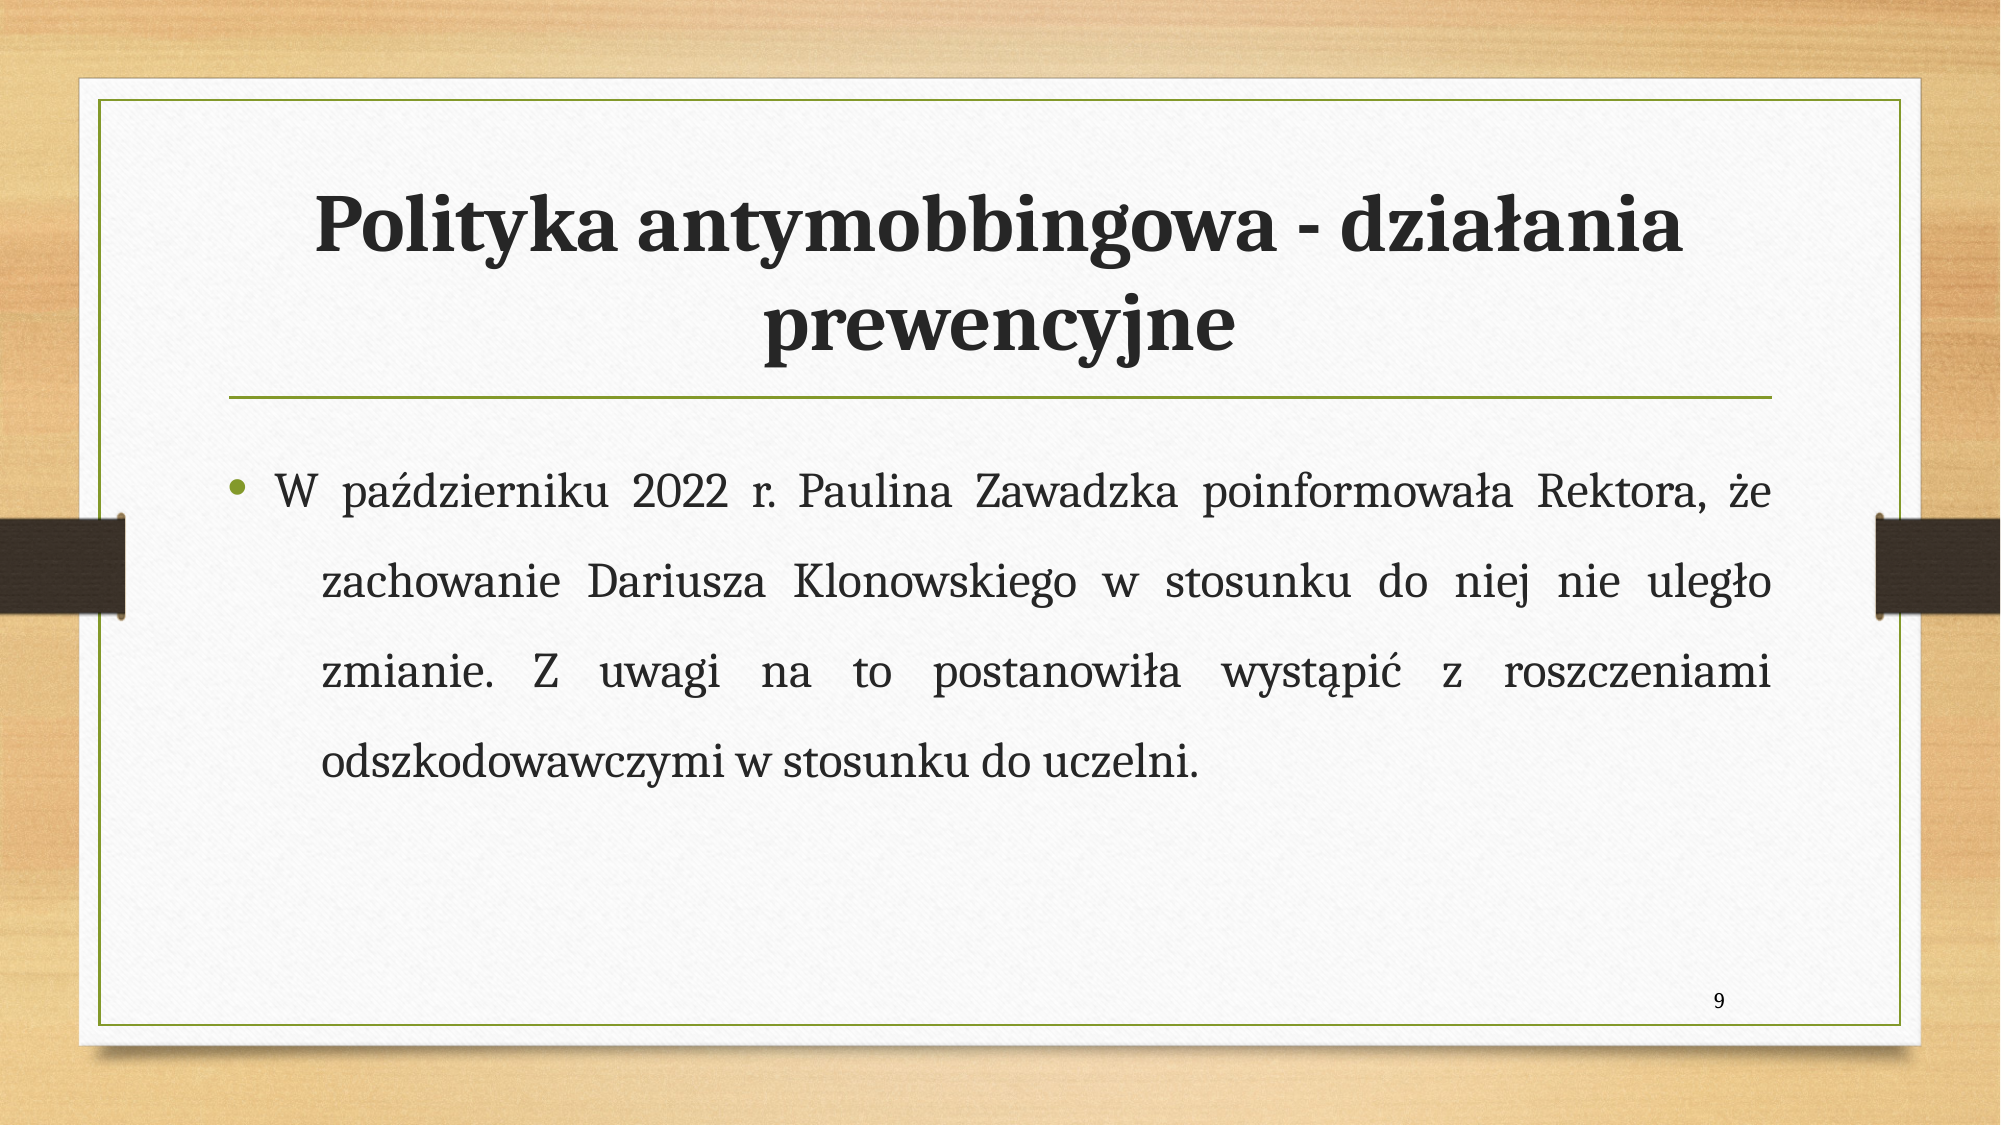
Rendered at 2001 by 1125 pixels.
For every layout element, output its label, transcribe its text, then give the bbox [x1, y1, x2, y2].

list W październiku 2022 r. Paulina Zawadzka poinformowała Rektora, że zachowanie Dariusza Klonowskiego w stosunku do niej nie uległo zmianie. Z uwagi na to postanowiła wystąpić z roszczeniami odszkodowawczymi w stosunku do uczelni. [212, 419, 1788, 964]
text_box [1698, 979, 1788, 1026]
title Polityka antymobbingowa - działania prewencyjne [212, 161, 1788, 376]
